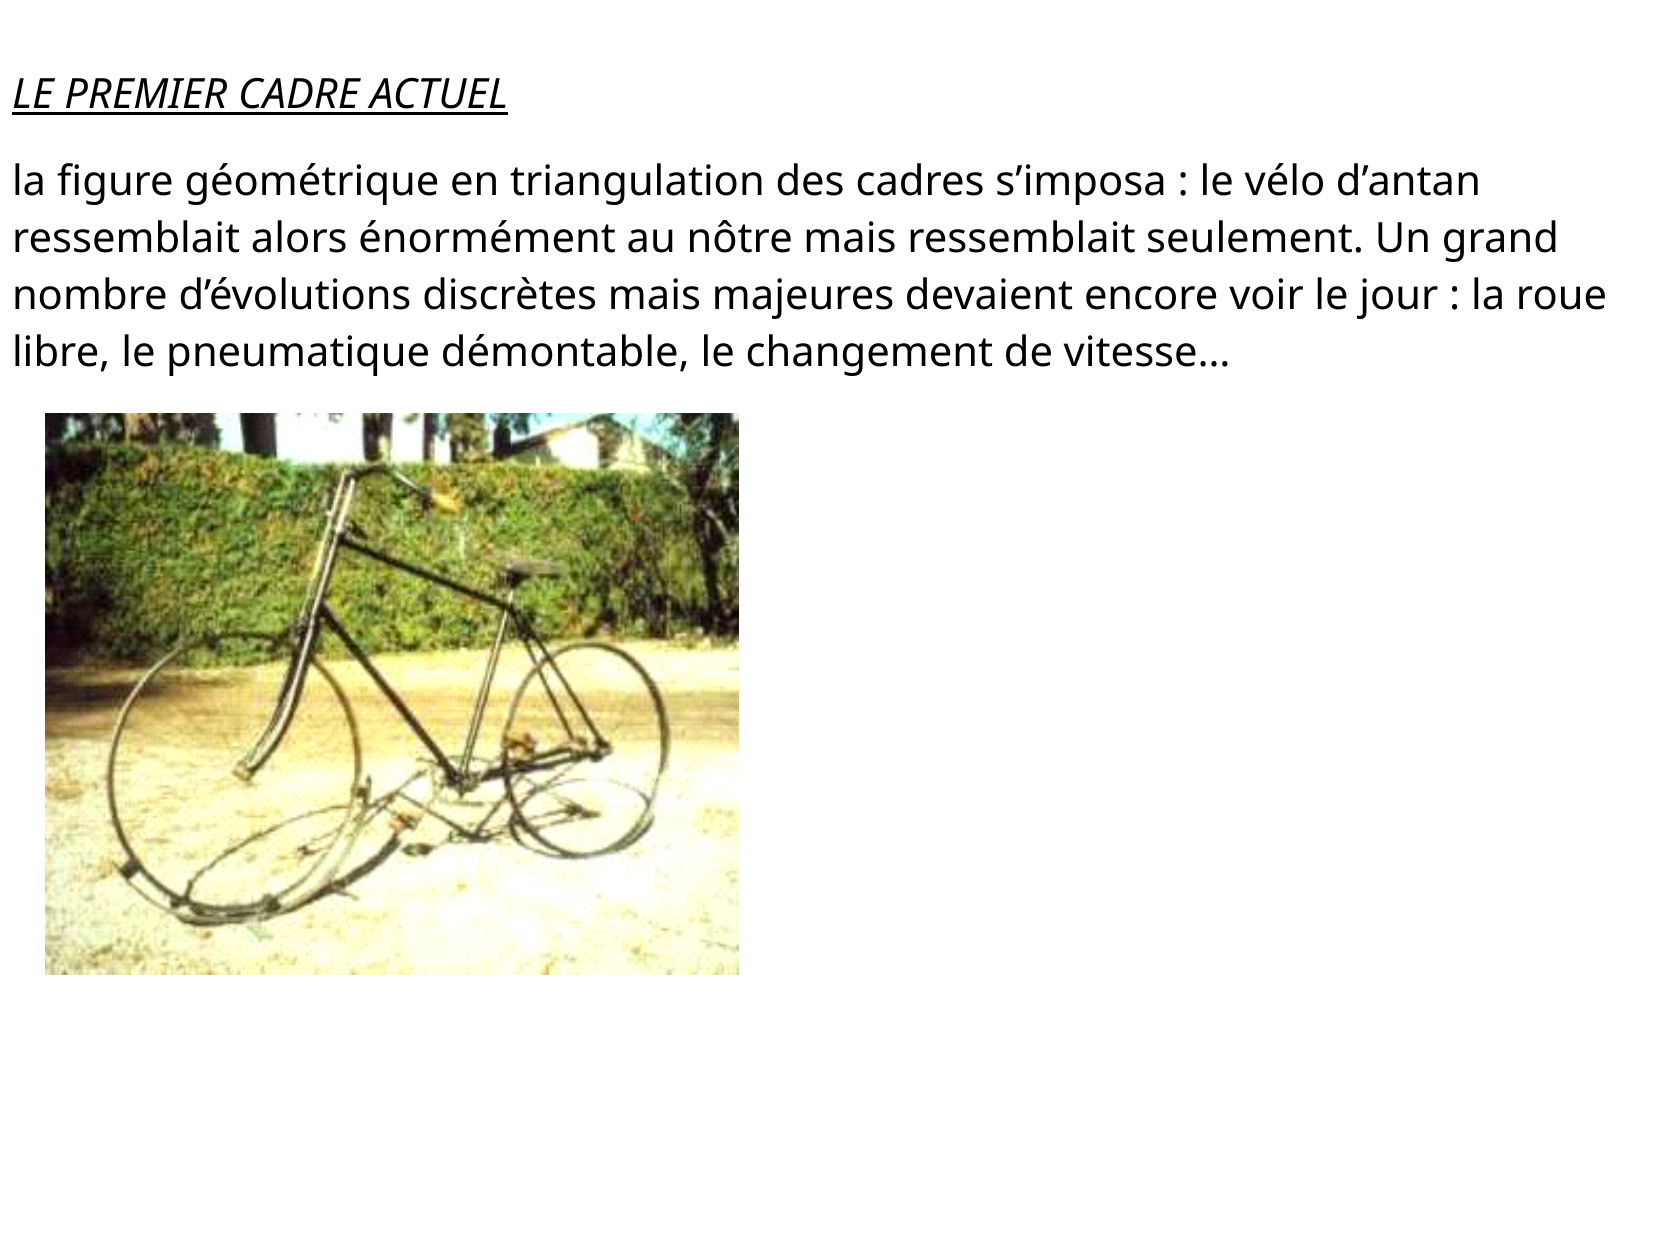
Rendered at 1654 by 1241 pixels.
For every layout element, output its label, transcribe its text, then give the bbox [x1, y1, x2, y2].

picture [45, 413, 739, 975]
text_box LE PREMIER CADRE ACTUEL la figure géométrique en triangulation des cadres s’imposa : le vélo d’antan ressemblait alors énormément au nôtre mais ressemblait seulement. Un grand nombre d’évolutions discrètes mais majeures devaient encore voir le jour : la roue libre, le pneumatique démontable, le changement de vitesse… [0, 28, 1654, 325]
